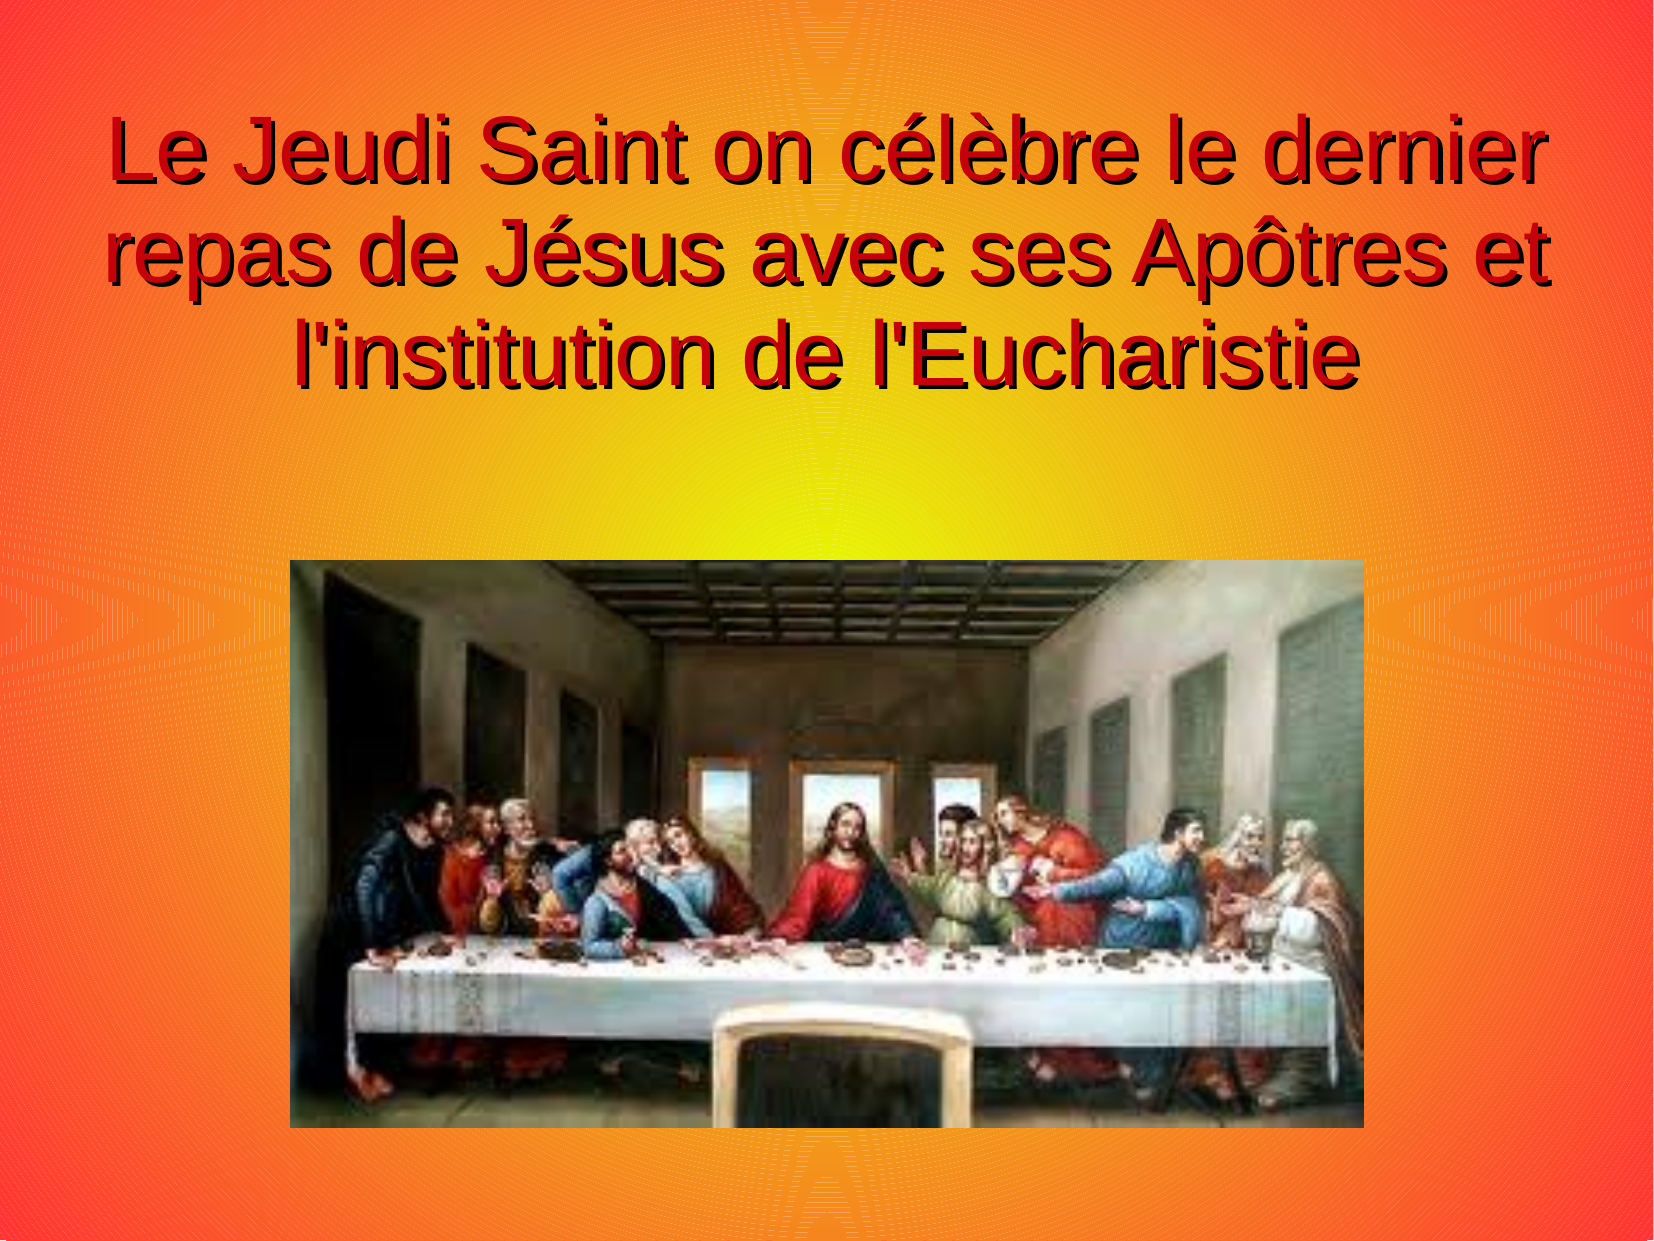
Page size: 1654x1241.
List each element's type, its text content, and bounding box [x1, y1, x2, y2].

picture [290, 560, 1364, 1128]
subtitle Le Jeudi Saint on célèbre le dernier repas de Jésus avec ses Apôtres et l'institution de l'Eucharistie [82, 29, 1571, 473]
